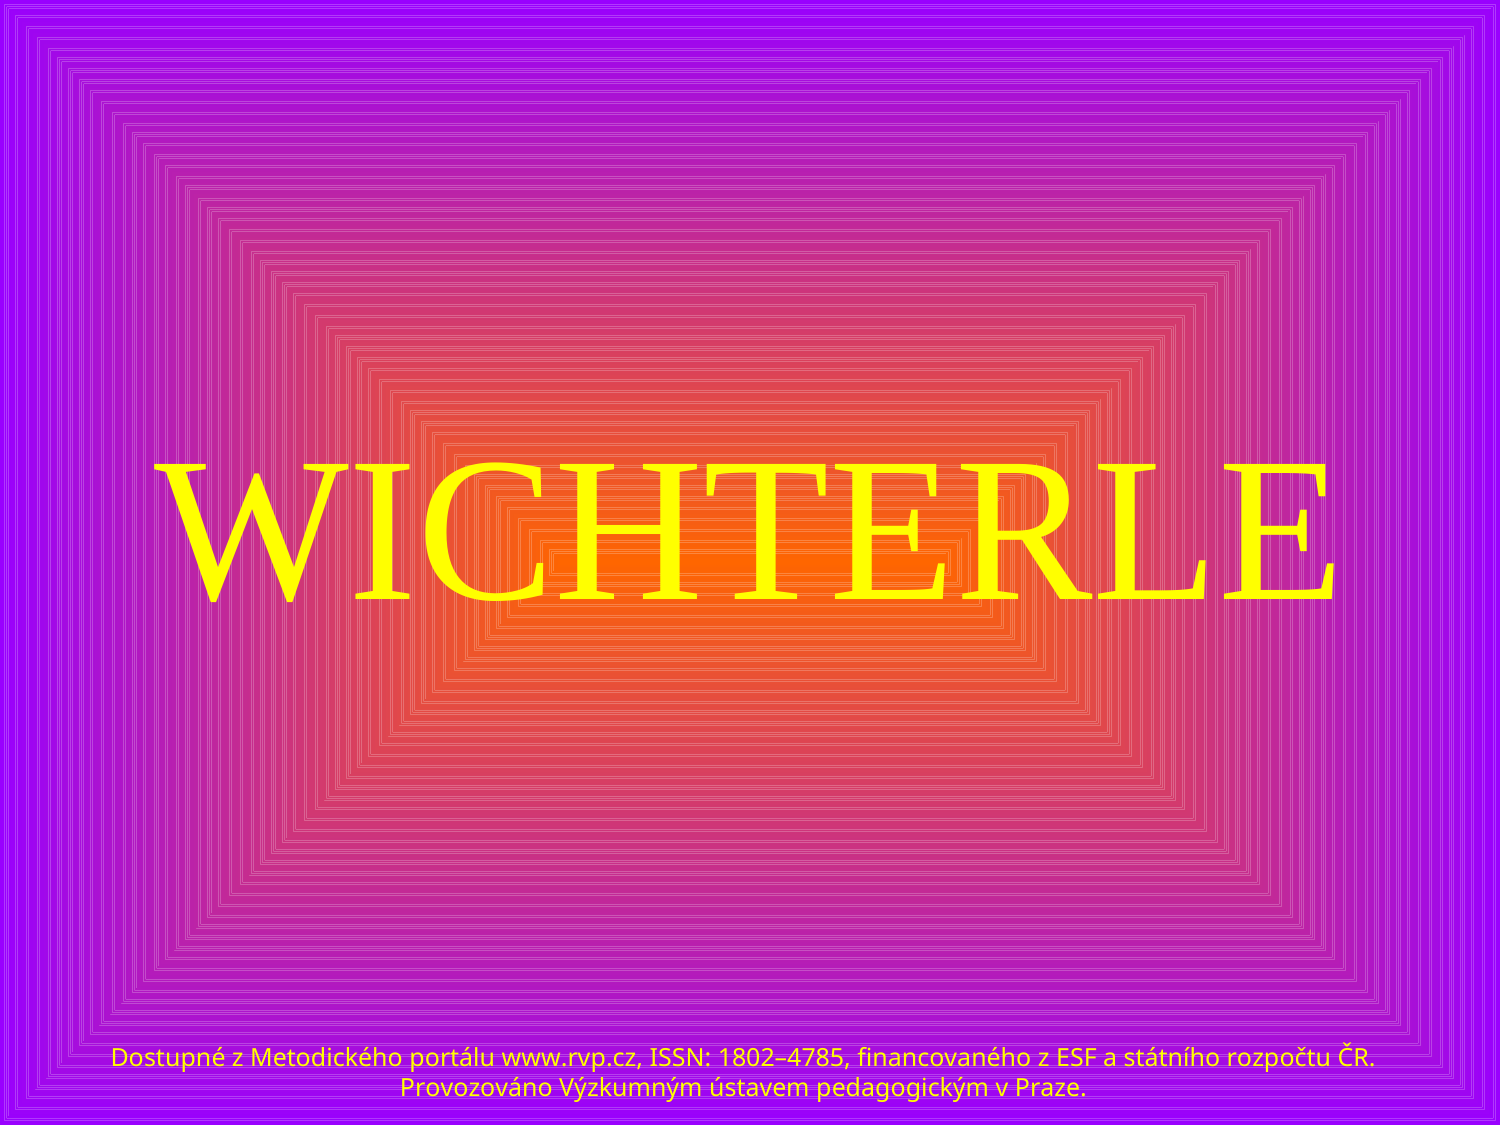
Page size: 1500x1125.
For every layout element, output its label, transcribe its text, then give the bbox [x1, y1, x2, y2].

text_box WICHTERLE [0, 385, 1500, 649]
text_box Dostupné z Metodického portálu www.rvp.cz, ISSN: 1802–4785, financovaného z ESF a státního rozpočtu ČR. Provozováno Výzkumným ústavem pedagogickým v Praze. [35, 1041, 1454, 1102]
